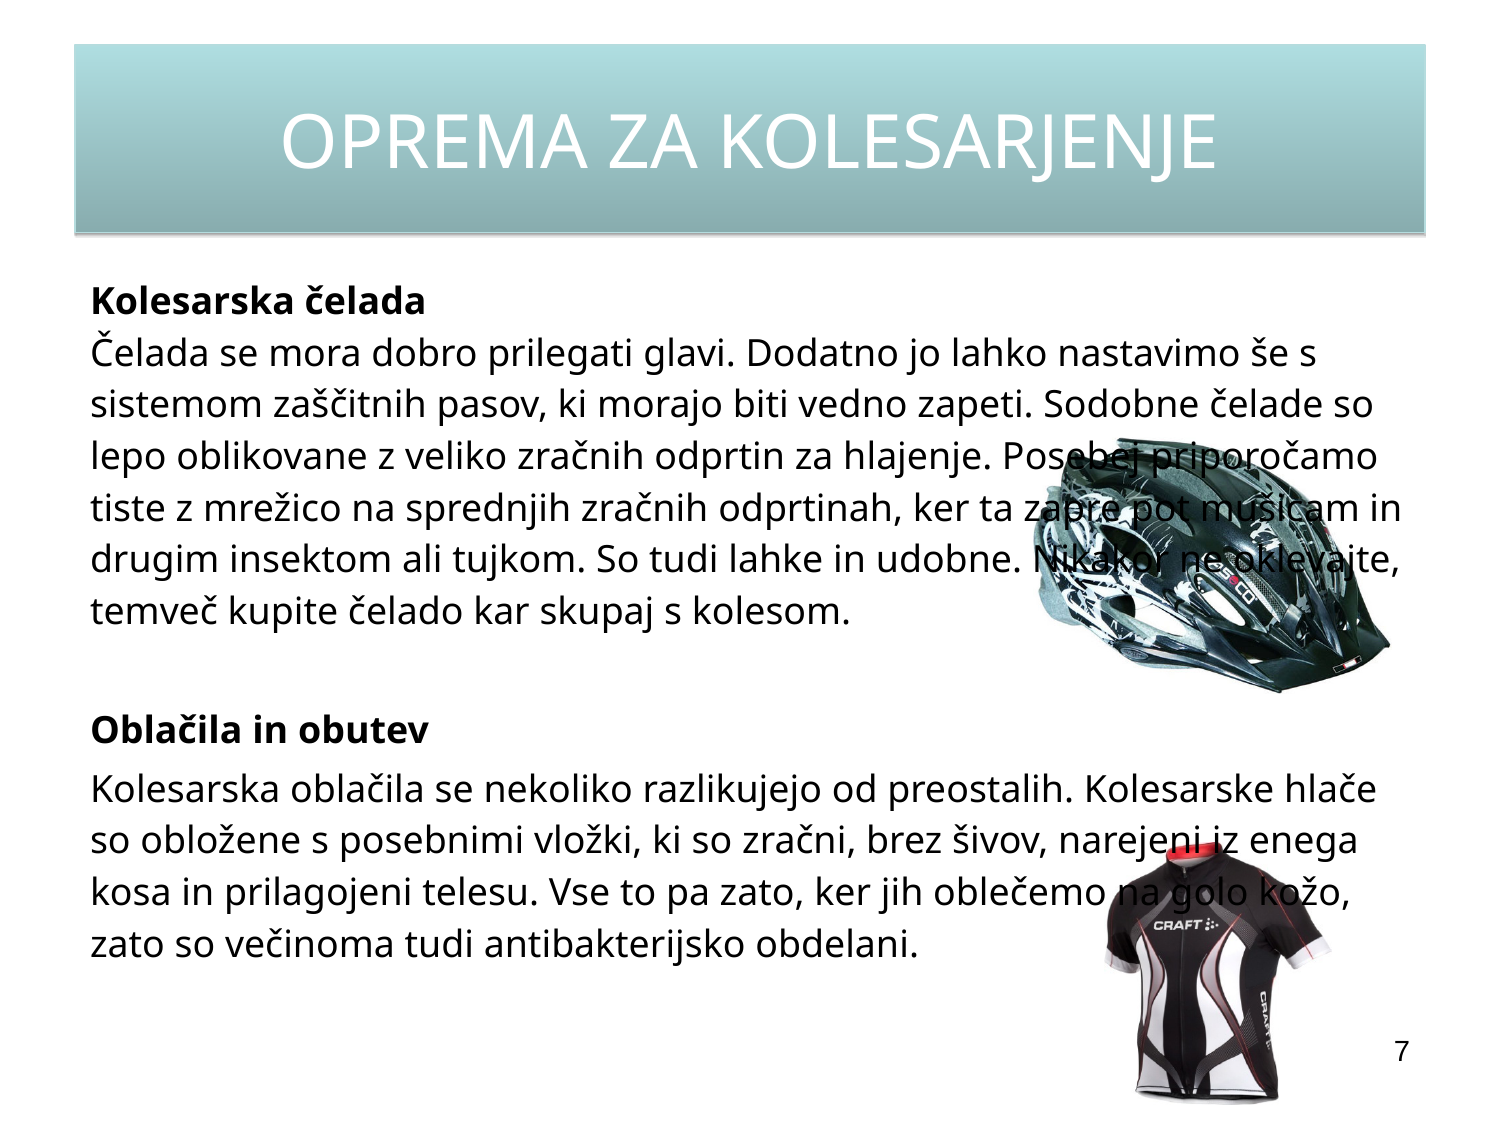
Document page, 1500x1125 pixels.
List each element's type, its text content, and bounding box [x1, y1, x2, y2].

list Kolesarska čelada Čelada se mora dobro prilegati glavi. Dodatno jo lahko nastavimo še s sistemom zaščitnih pasov, ki morajo biti vedno zapeti. Sodobne čelade so lepo oblikovane z veliko zračnih odprtin za hlajenje. Posebej priporočamo tiste z mrežico na sprednjih zračnih odprtinah, ker ta zapre pot mušicam in drugim insektom ali tujkom. So tudi lahke in udobne. Nikakor ne oklevajte, temveč kupite čelado kar skupaj s kolesom. Oblačila in obutev Kolesarska oblačila se nekoliko razlikujejo od preostalih. Kolesarske hlače so obložene s posebnimi vložki, ki so zračni, brez šivov, narejeni iz enega kosa in prilagojeni telesu. Vse to pa zato, ker jih oblečemo na golo kožo, zato so večinoma tudi antibakterijsko obdelani. [75, 262, 1425, 1005]
title OPREMA ZA KOLESARJENJE [75, 45, 1425, 233]
slide_number <number> [1074, 1024, 1425, 1103]
picture [1104, 1005, 1332, 1024]
